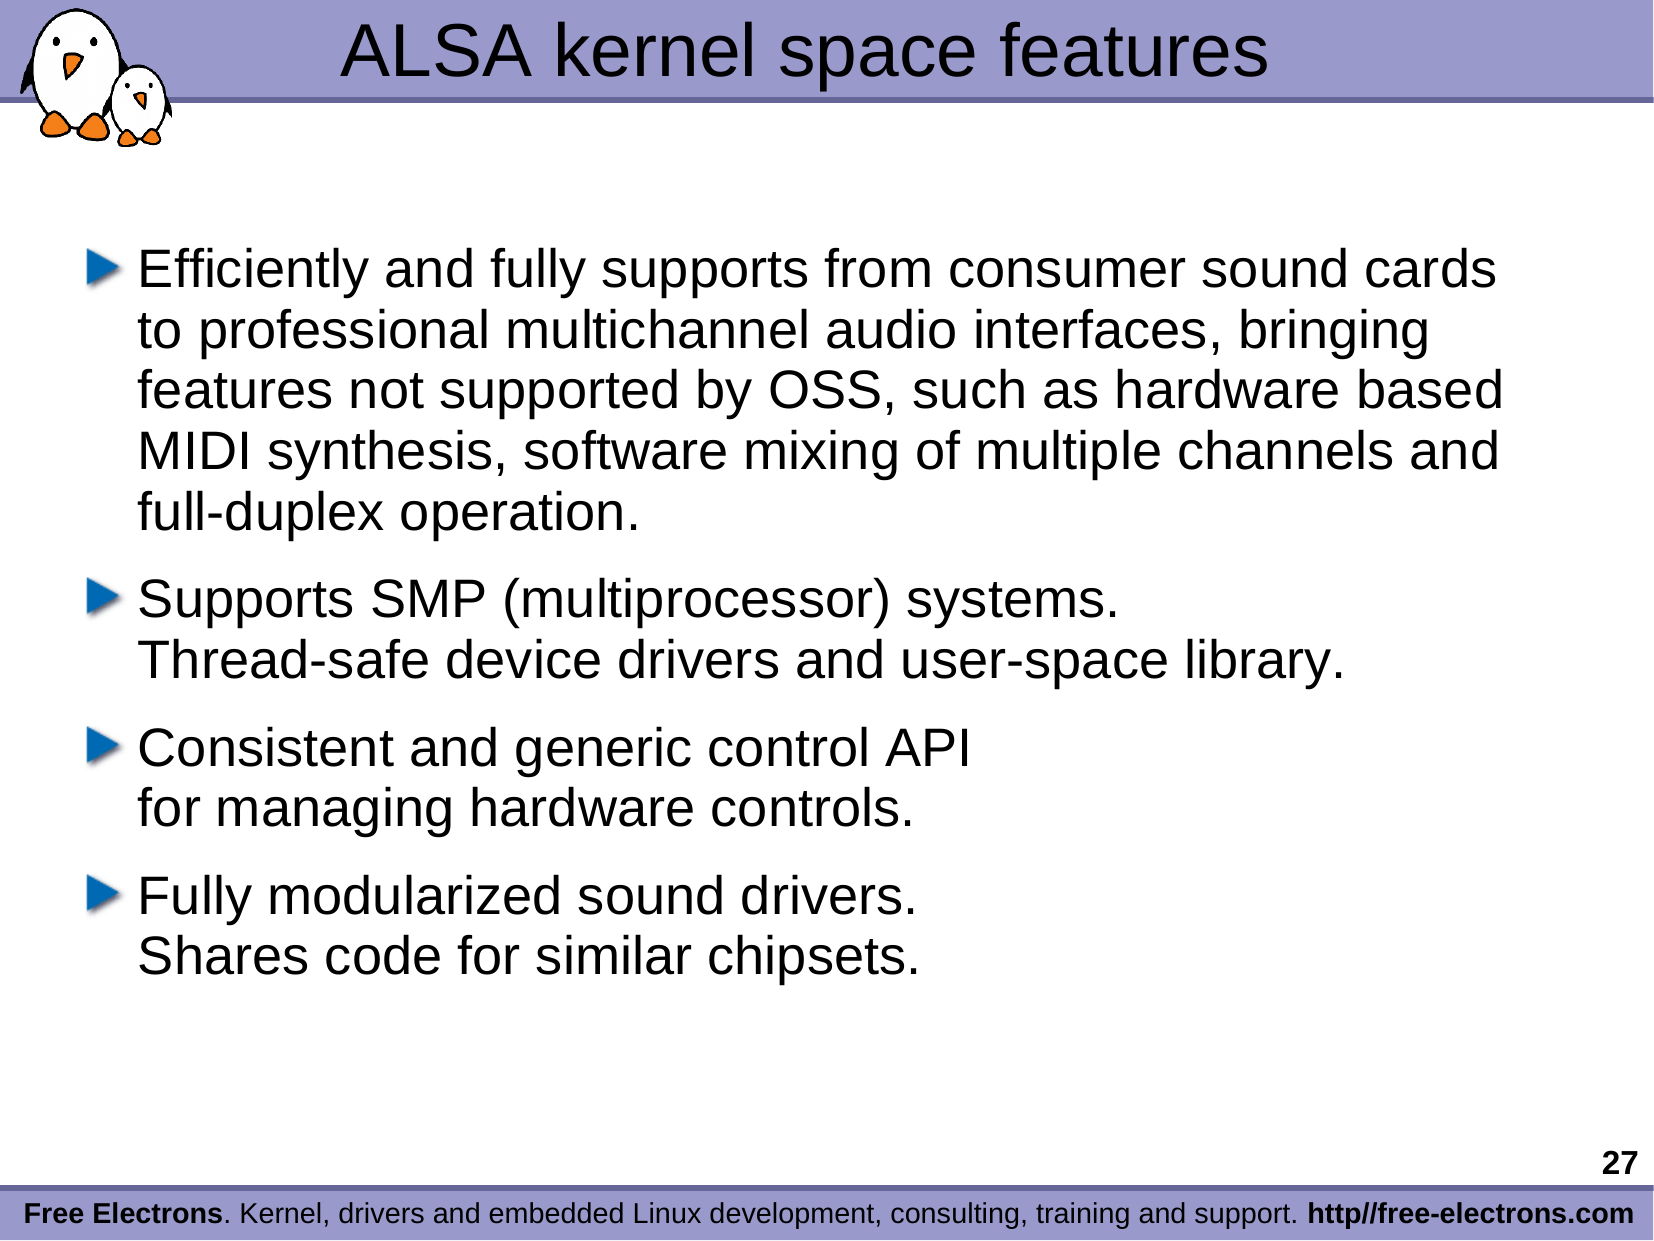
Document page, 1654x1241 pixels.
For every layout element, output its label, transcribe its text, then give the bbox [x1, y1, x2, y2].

title ALSA kernel space features [60, 0, 1551, 101]
list Efficiently and fully supports from consumer sound cards to professional multichannel audio interfaces, bringing features not supported by OSS, such as hardware based MIDI synthesis, software mixing of multiple channels and full-duplex operation. Supports SMP (multiprocessor) systems. Thread-safe device drivers and user-space library. Consistent and generic control API for managing hardware controls. Fully modularized sound drivers. Shares code for similar chipsets. [67, 238, 1577, 1061]
picture [20, 8, 172, 147]
